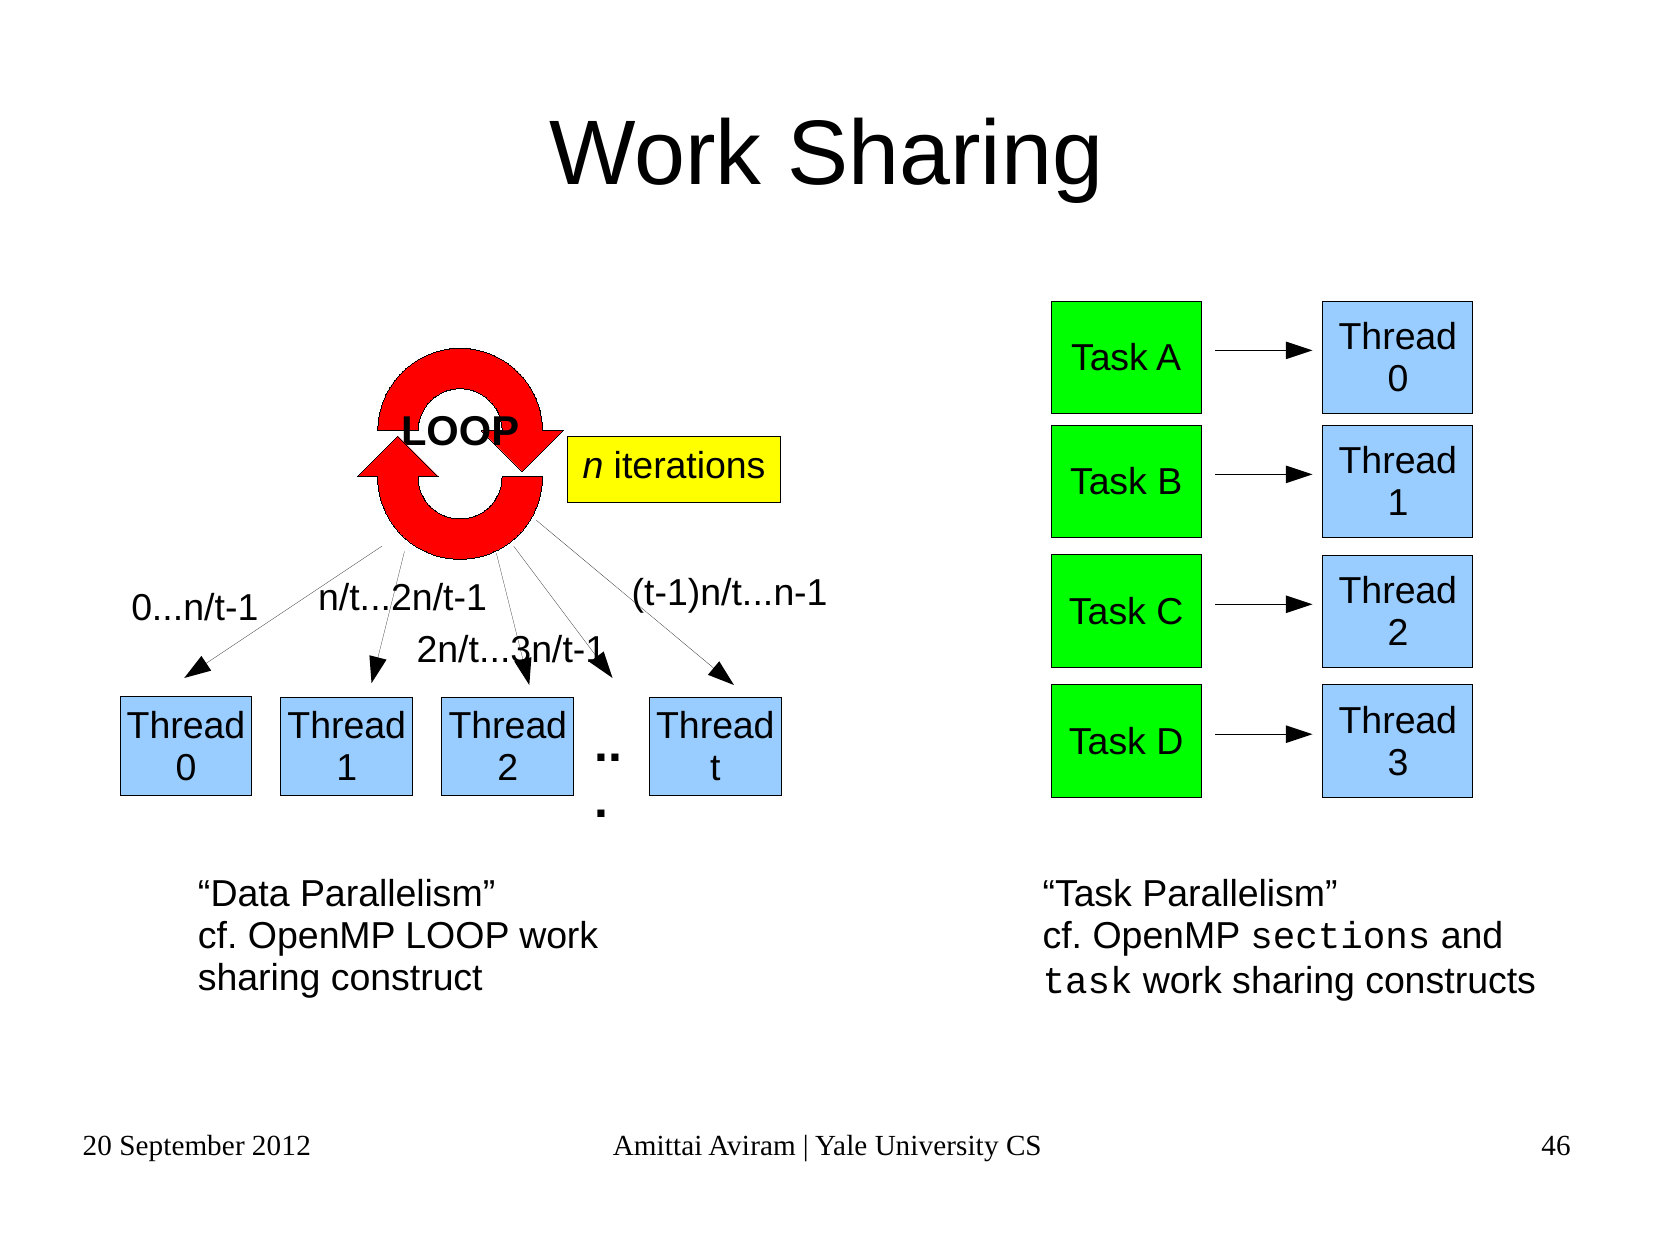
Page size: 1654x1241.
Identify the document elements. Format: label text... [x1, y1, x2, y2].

text_box Task A [1051, 301, 1202, 414]
text_box Task B [1051, 425, 1202, 538]
text_box Thread 3 [1322, 684, 1473, 798]
text_box “Task Parallelism” cf. OpenMP sections and task work sharing constructs [1027, 865, 1571, 1013]
text_box LOOP [487, 430, 494, 444]
text_box Thread 1 [280, 697, 413, 796]
text_box 2n/t...3n/t-1 [401, 620, 622, 678]
text_box LOOP [377, 348, 564, 472]
text_box Thread 0 [1322, 301, 1473, 414]
text_box Thread 1 [1322, 425, 1473, 538]
text_box Thread 2 [1322, 555, 1473, 668]
text_box ... [579, 709, 646, 836]
text_box [357, 436, 543, 560]
text_box n iterations [567, 436, 781, 503]
text_box Thread 2 [441, 697, 574, 796]
text_box (t-1)n/t...n-1 [616, 563, 843, 621]
text_box Task C [1051, 554, 1202, 668]
text_box 0...n/t-1 [116, 579, 274, 636]
text_box Task D [1051, 684, 1202, 798]
text_box Thread 0 [120, 696, 252, 796]
text_box LOOP [500, 421, 511, 430]
title Work Sharing [82, 49, 1571, 257]
text_box Thread t [649, 697, 782, 796]
text_box n/t...2n/t-1 [303, 568, 502, 626]
text_box “Data Parallelism” cf. OpenMP LOOP work sharing construct [183, 865, 727, 1007]
